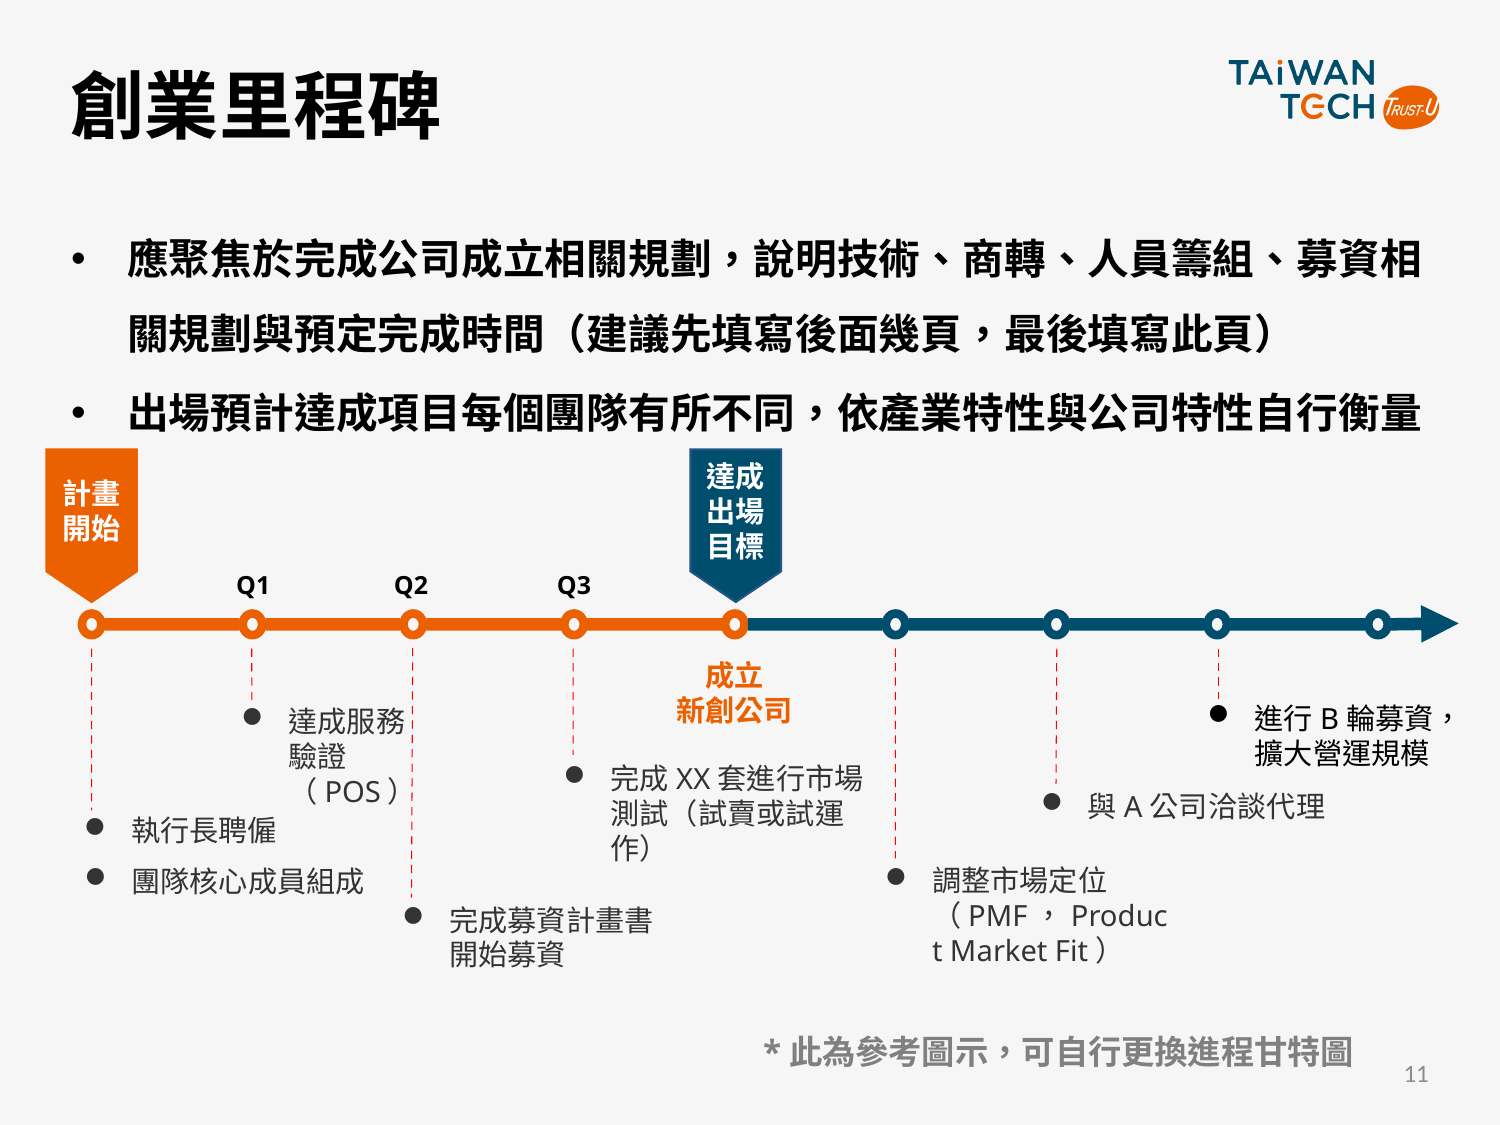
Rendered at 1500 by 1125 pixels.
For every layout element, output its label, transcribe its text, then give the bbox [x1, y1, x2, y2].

text_box 完成XX套進行市場測試（試賣或試運作） [548, 753, 879, 874]
text_box *此為參考圖示，可自行更換進程甘特圖 [748, 1024, 1370, 1079]
text_box 完成募資計畫書 開始募資 [387, 894, 669, 980]
text_box [400, 610, 426, 639]
text_box 團隊核心成員組成 [69, 855, 381, 906]
text_box [240, 610, 265, 639]
text_box [1364, 610, 1391, 639]
text_box [78, 610, 104, 639]
slide_number <編號> [1106, 1042, 1445, 1103]
title 創業里程碑 [55, 33, 1444, 156]
text_box 進行B輪募資，擴大營運規模 [1192, 693, 1470, 778]
text_box 執行長聘僱 [69, 805, 293, 855]
text_box 成立 新創公司 [661, 649, 809, 735]
text_box 達成 出場 目標 [690, 449, 782, 603]
text_box [1204, 610, 1230, 639]
text_box [561, 610, 587, 639]
text_box [1043, 610, 1069, 639]
text_box 與A公司洽談代理 [1026, 781, 1341, 832]
list 應聚焦於完成公司成立相關規劃，說明技術、商轉、人員籌組、募資相關規劃與預定完成時間（建議先填寫後面幾頁，最後填寫此頁） 出場預計達成項目每個團隊有所不同，依產業特性與公司特性自行衡量 [55, 200, 1444, 1021]
text_box [882, 610, 908, 639]
text_box 達成服務驗證（POS） [226, 696, 445, 816]
text_box Q1 [221, 561, 286, 607]
text_box 計畫開始 [46, 449, 137, 603]
text_box 調整市場定位（PMF，Product Market Fit） [870, 855, 1192, 976]
text_box [721, 610, 747, 639]
text_box Q2 [379, 561, 444, 607]
text_box Q3 [542, 561, 607, 607]
